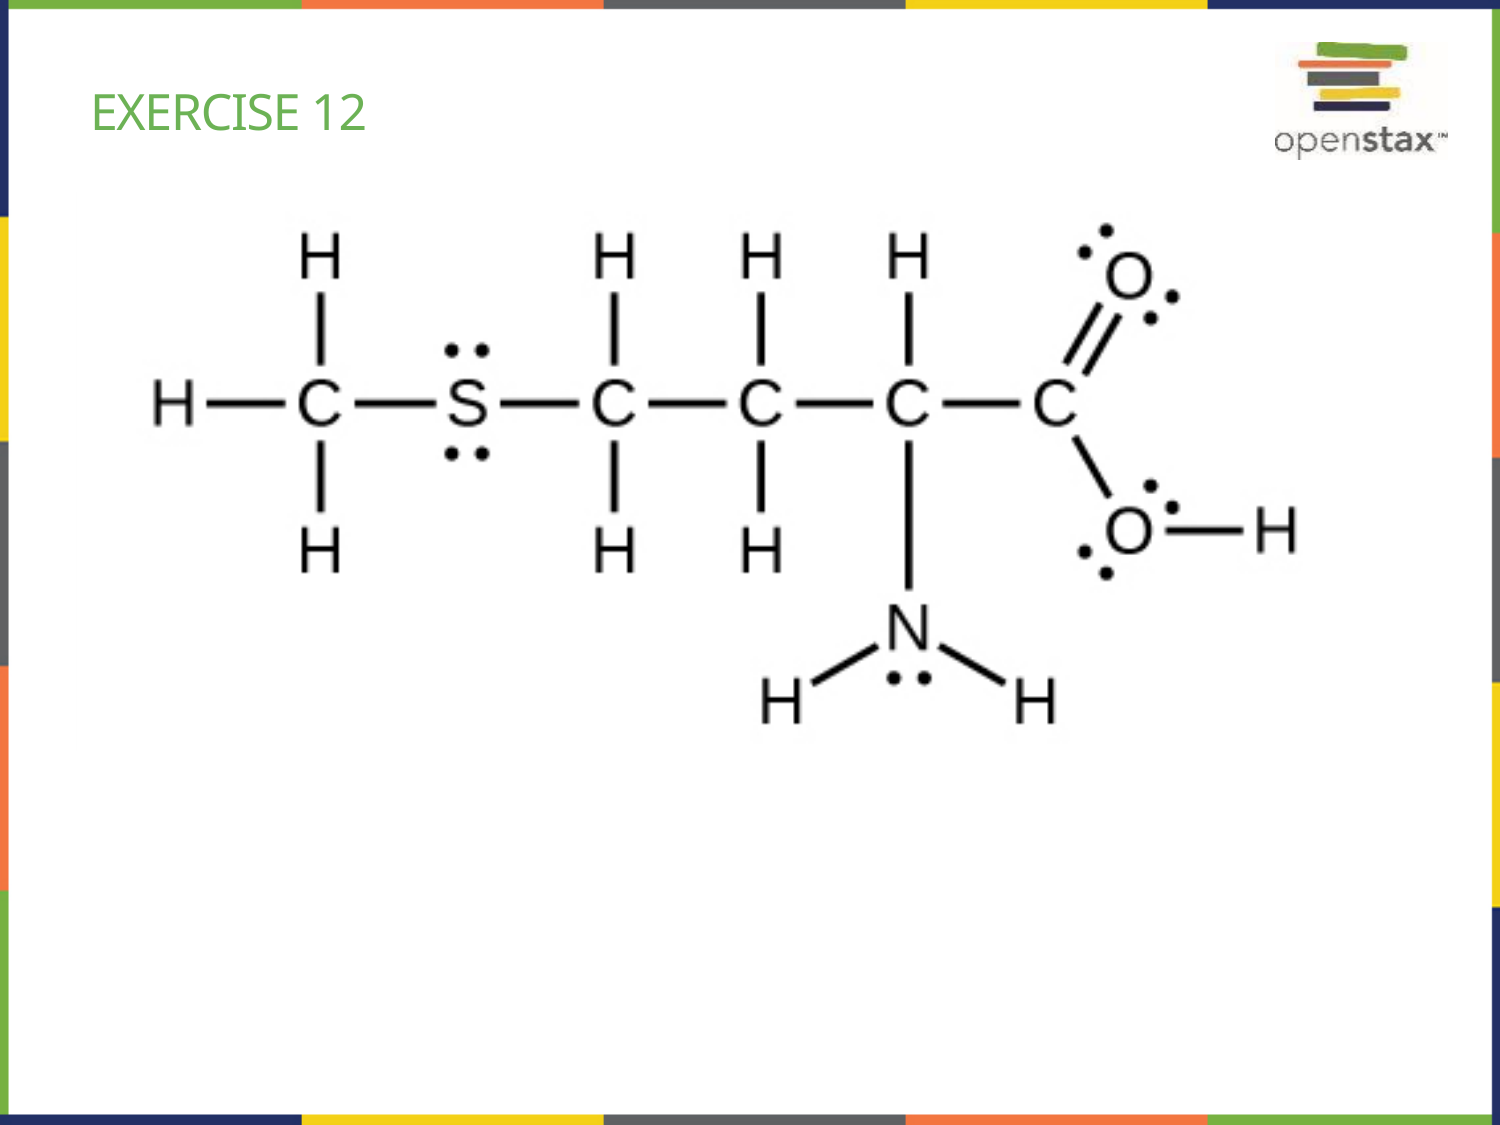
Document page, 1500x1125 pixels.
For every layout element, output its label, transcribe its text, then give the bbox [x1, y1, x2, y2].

picture [0, 0, 1500, 1125]
title Exercise 12 [75, 39, 1398, 148]
